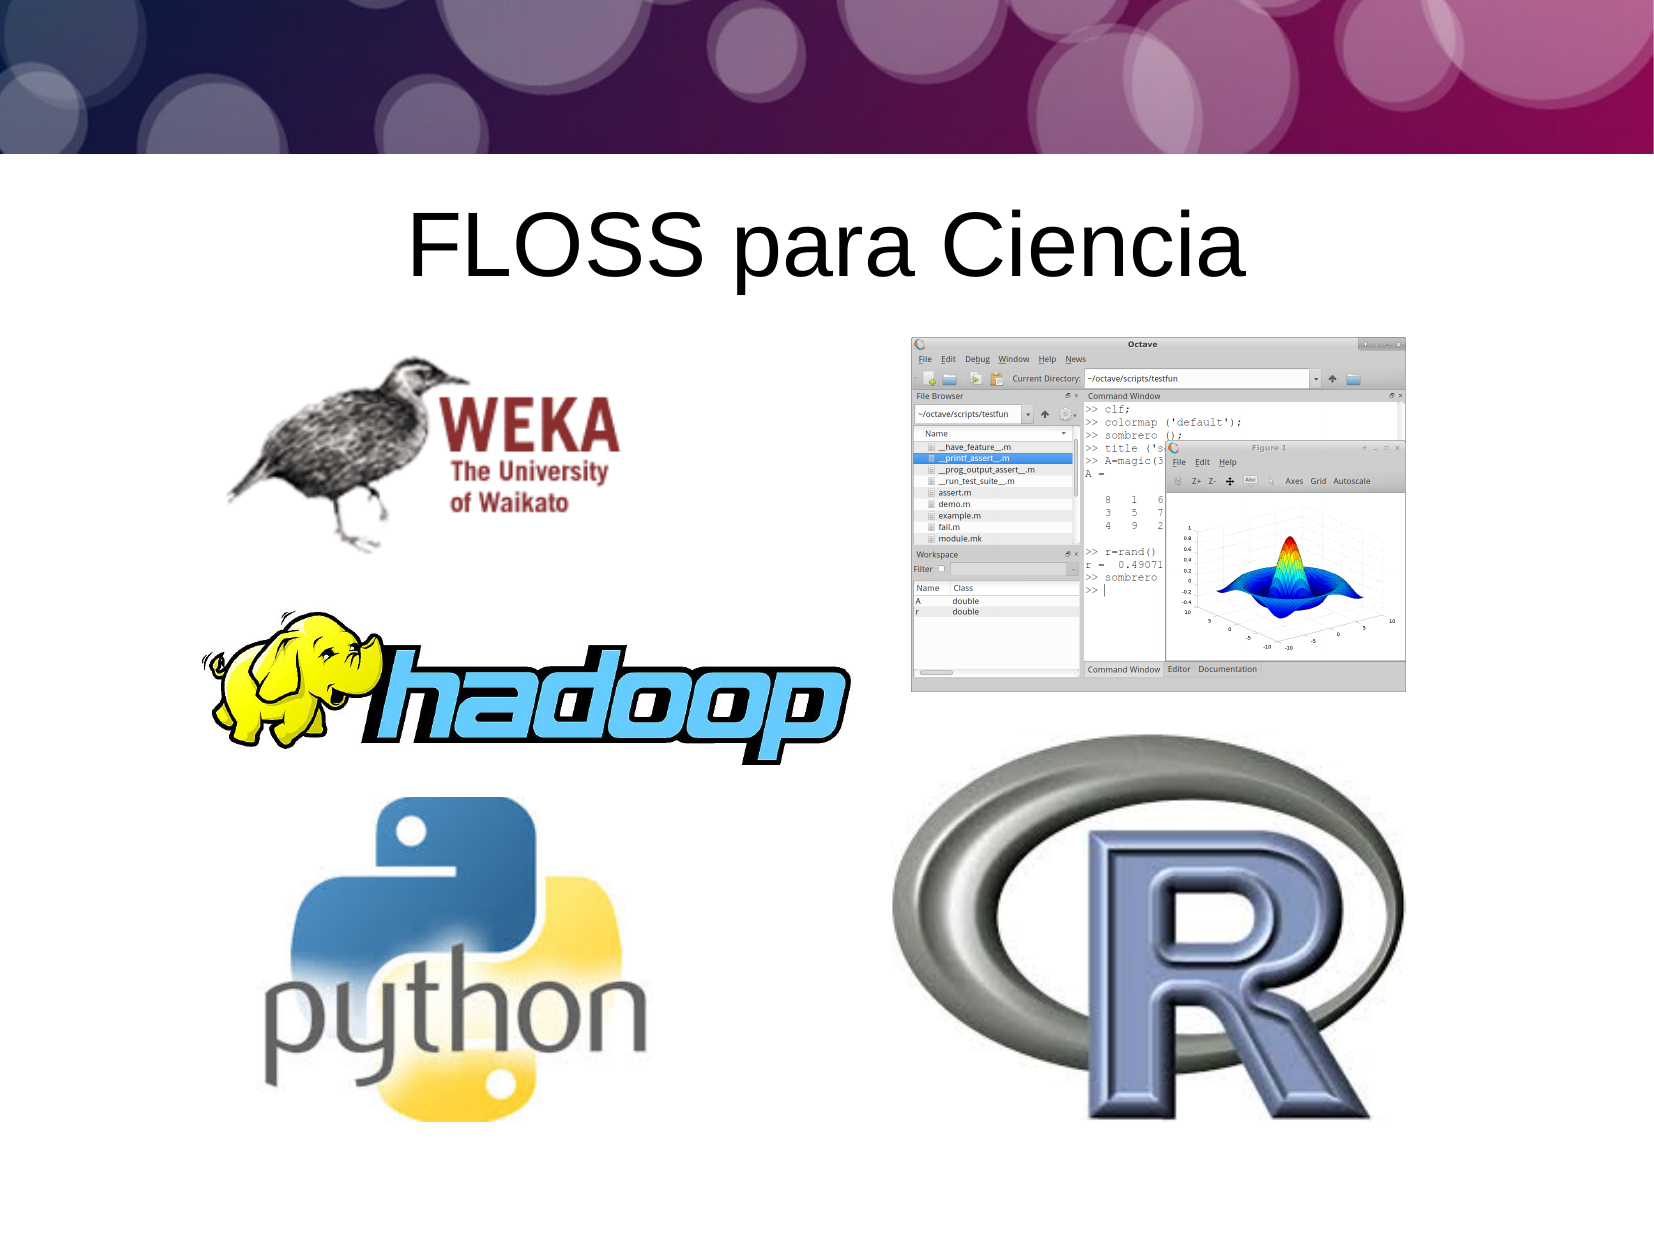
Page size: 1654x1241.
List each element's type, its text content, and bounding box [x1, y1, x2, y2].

picture [200, 586, 854, 1123]
picture [911, 337, 1406, 692]
picture [0, 0, 1654, 154]
picture [226, 354, 638, 571]
picture [891, 733, 1406, 1123]
title FLOSS para Ciencia [82, 159, 1571, 331]
